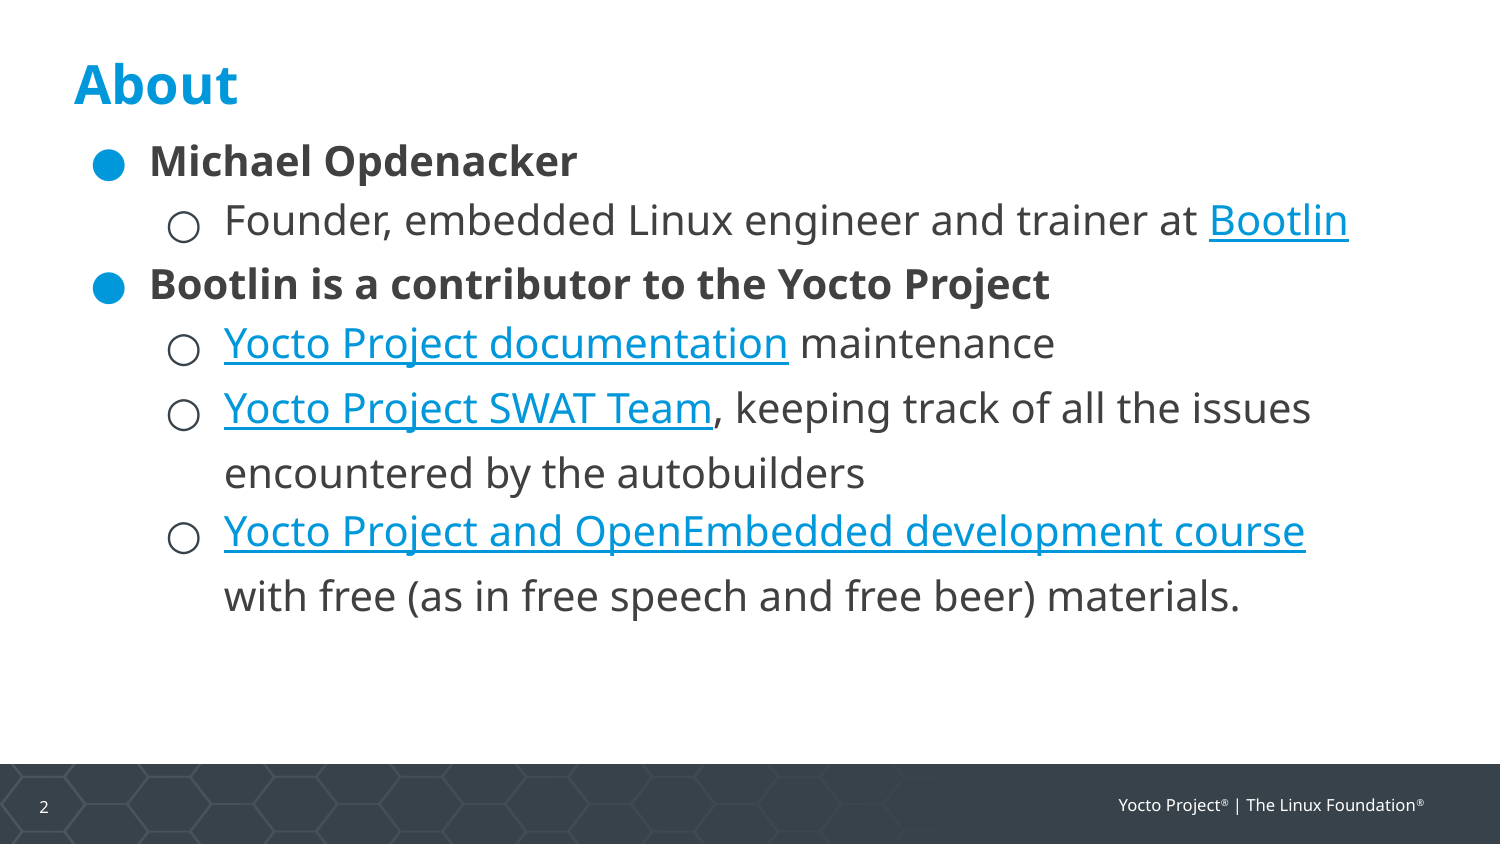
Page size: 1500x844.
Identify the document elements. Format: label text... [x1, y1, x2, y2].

title About [74, 50, 1425, 127]
picture [0, 0, 1500, 844]
list Michael Opdenacker Founder, embedded Linux engineer and trainer at Bootlin Bootlin is a contributor to the Yocto Project Yocto Project documentation maintenance Yocto Project SWAT Team, keeping track of all the issues encountered by the autobuilders Yocto Project and OpenEmbedded development course with free (as in free speech and free beer) materials. [73, 127, 1425, 686]
